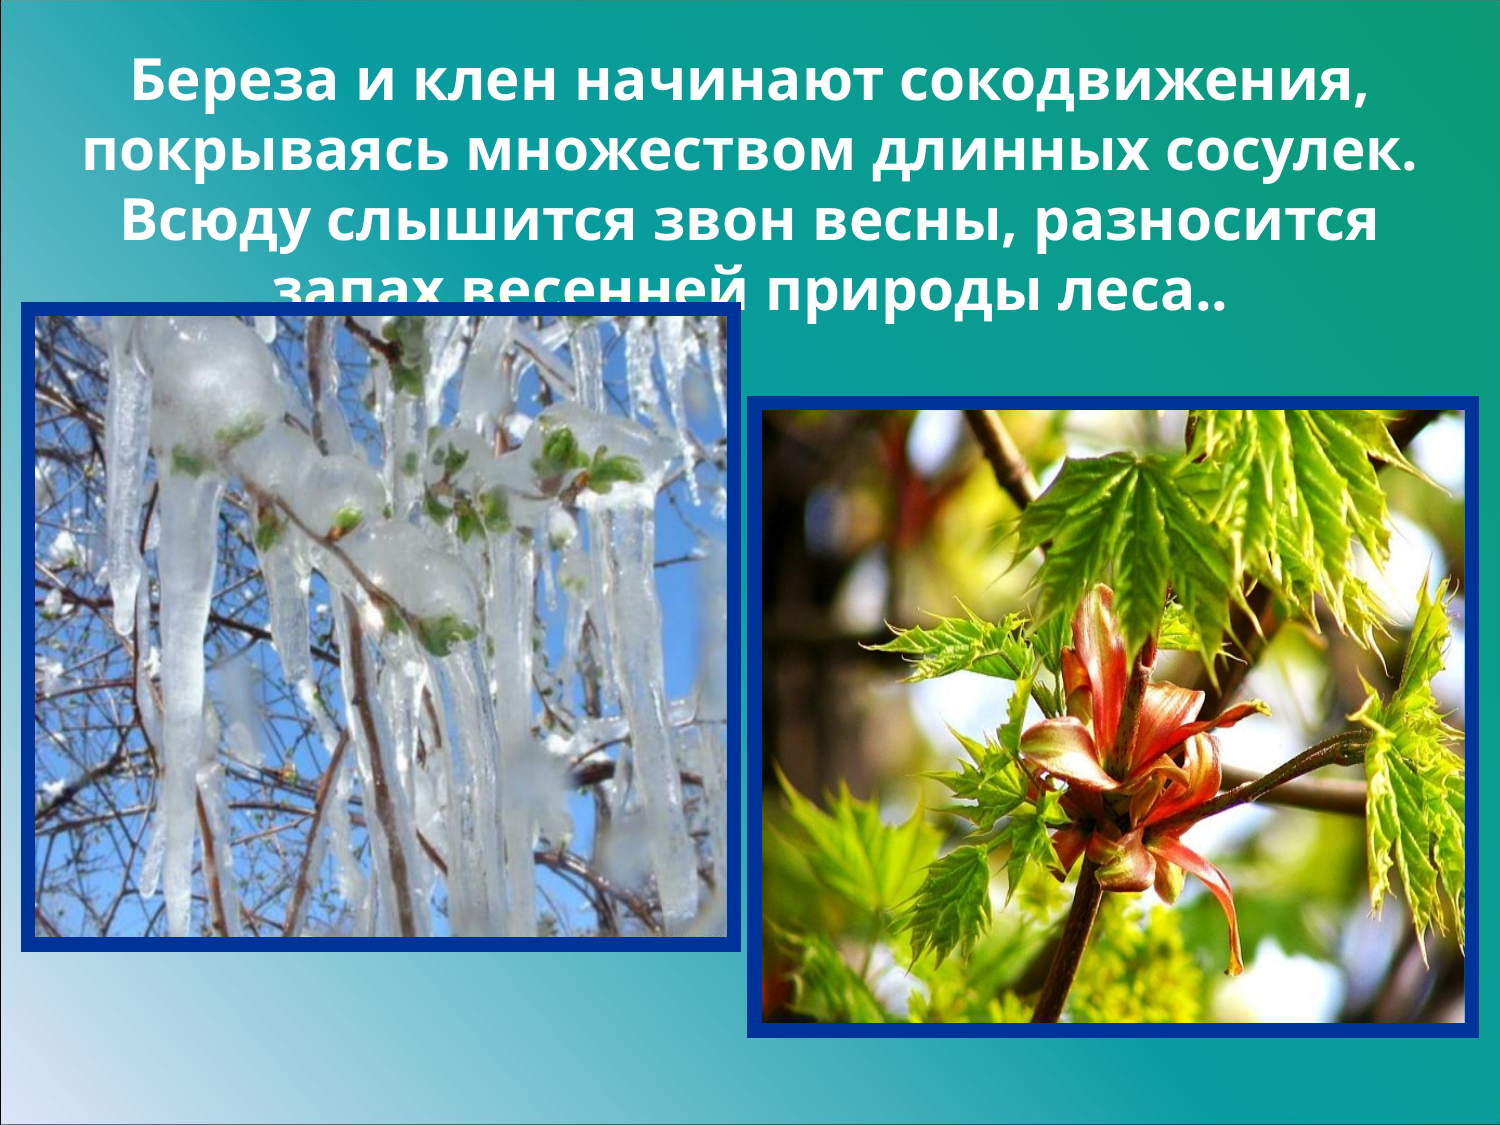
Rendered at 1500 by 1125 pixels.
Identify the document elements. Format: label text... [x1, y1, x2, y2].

picture [761, 410, 1465, 1023]
title Береза и клен начинают сокодвижения, покрываясь множеством длинных сосулек. Всюду слышится звон весны, разносится запах весенней природы леса.. [35, 35, 1465, 293]
picture [35, 316, 727, 938]
